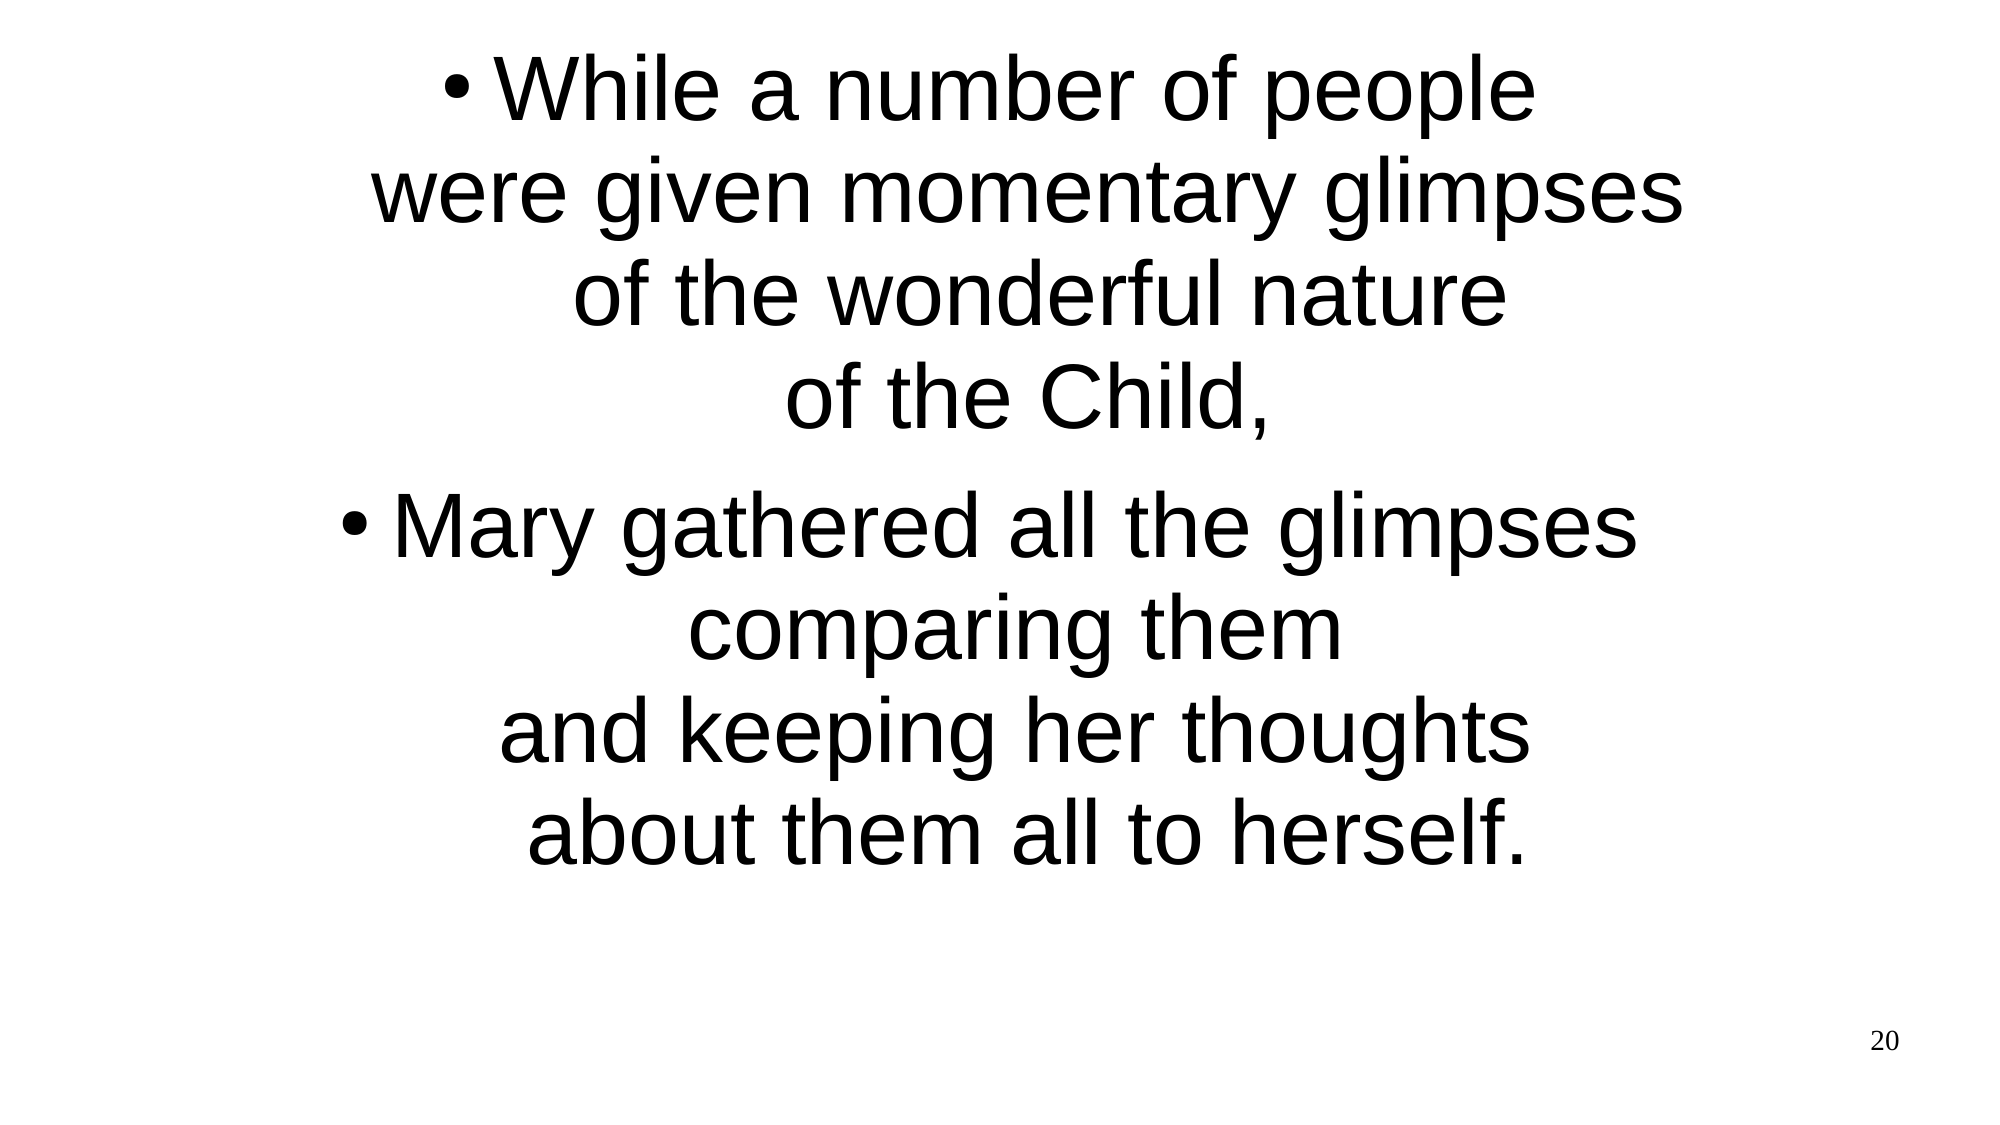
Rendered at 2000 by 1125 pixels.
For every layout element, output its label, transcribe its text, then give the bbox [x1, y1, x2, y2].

list While a number of people were given momentary glimpses of the wonderful nature of the Child, Mary gathered all the glimpses comparing them and keeping her thoughts about them all to herself. [37, 37, 1951, 1088]
